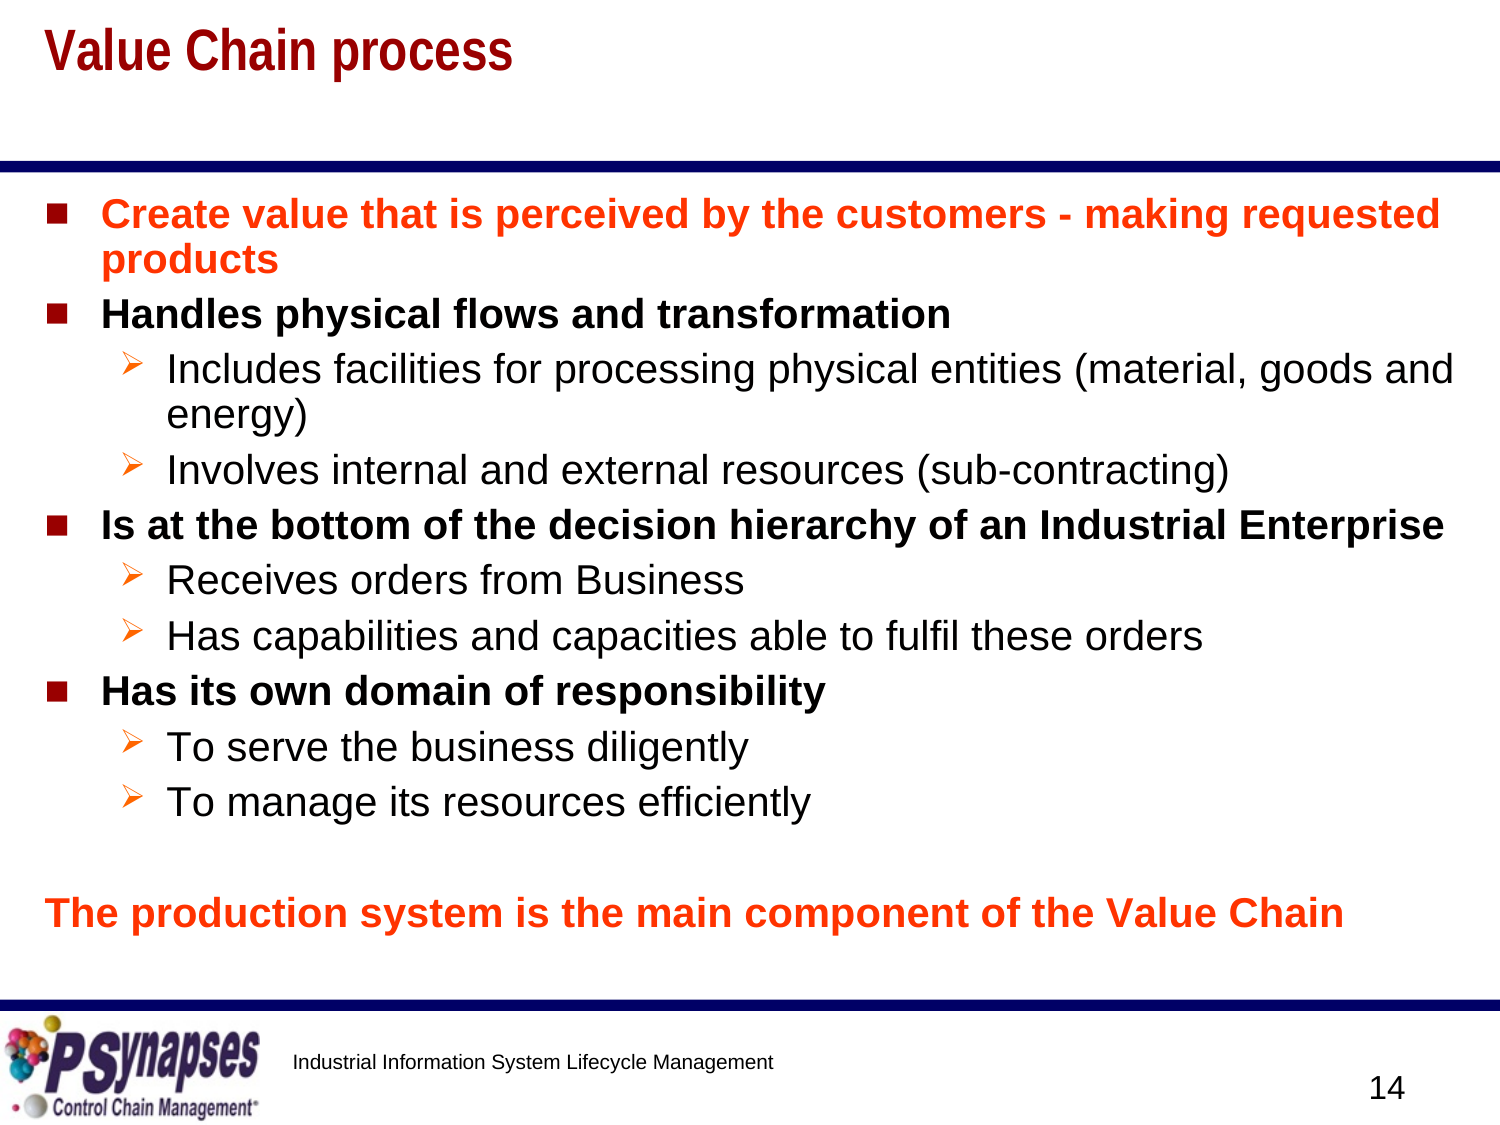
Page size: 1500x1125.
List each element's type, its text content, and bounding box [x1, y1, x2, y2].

title Value Chain process [29, 12, 1471, 138]
list Create value that is perceived by the customers - making requested products Handles physical flows and transformation Includes facilities for processing physical entities (material, goods and energy) Involves internal and external resources (sub-contracting) Is at the bottom of the decision hierarchy of an Industrial Enterprise Receives orders from Business Has capabilities and capacities able to fulfil these orders Has its own domain of responsibility To serve the business diligently To manage its resources efficiently The production system is the main component of the Value Chain [29, 184, 1471, 1051]
picture [0, 1011, 260, 1125]
